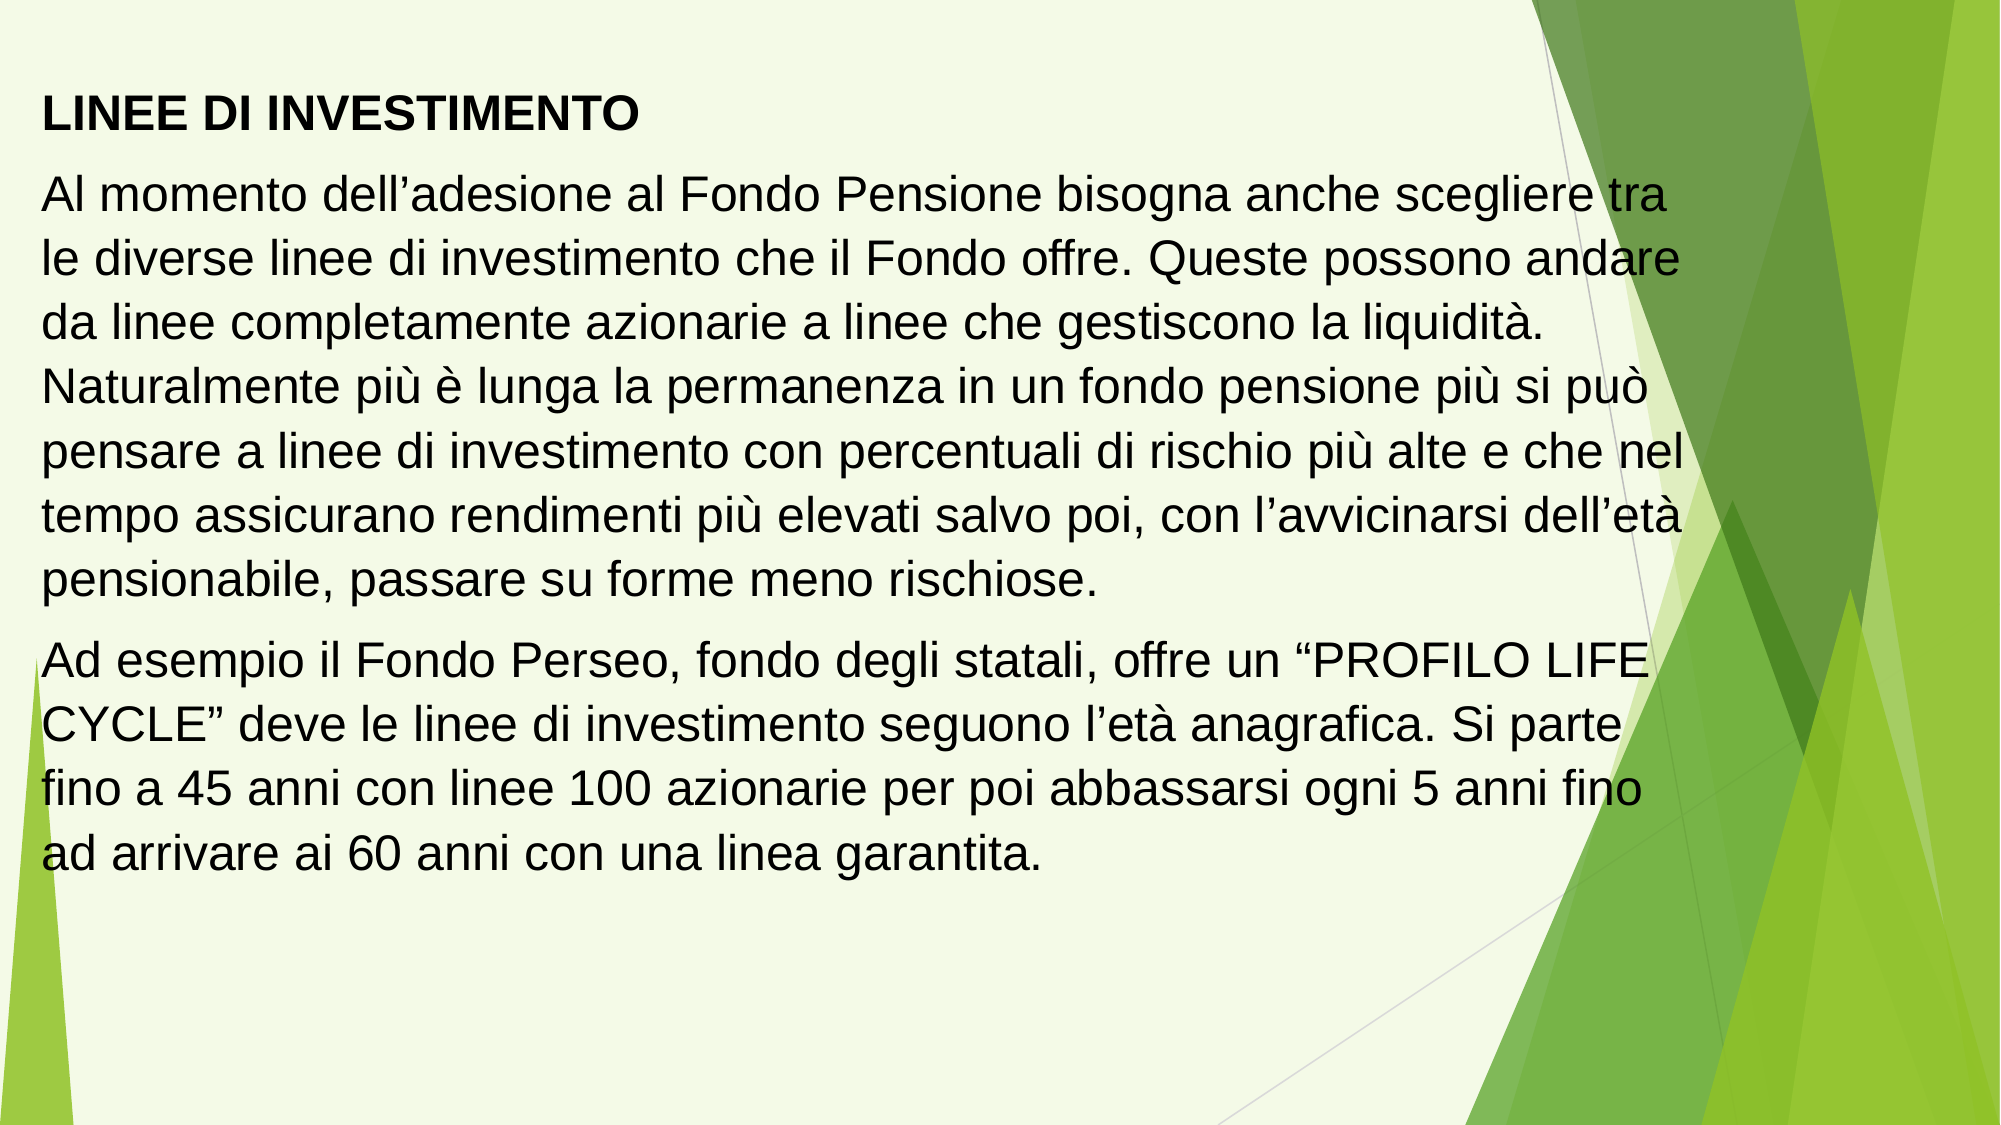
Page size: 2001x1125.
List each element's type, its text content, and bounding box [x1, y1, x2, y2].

text_box LINEE DI INVESTIMENTO Al momento dell’adesione al Fondo Pensione bisogna anche scegliere tra le diverse linee di investimento che il Fondo offre. Queste possono andare da linee completamente azionarie a linee che gestiscono la liquidità. Naturalmente più è lunga la permanenza in un fondo pensione più si può pensare a linee di investimento con percentuali di rischio più alte e che nel tempo assicurano rendimenti più elevati salvo poi, con l’avvicinarsi dell’età pensionabile, passare su forme meno rischiose. Ad esempio il Fondo Perseo, fondo degli statali, offre un “PROFILO LIFE CYCLE” deve le linee di investimento seguono l’età anagrafica. Si parte fino a 45 anni con linee 100 azionarie per poi abbassarsi ogni 5 anni fino ad arrivare ai 60 anni con una linea garantita. [26, 68, 1725, 1050]
